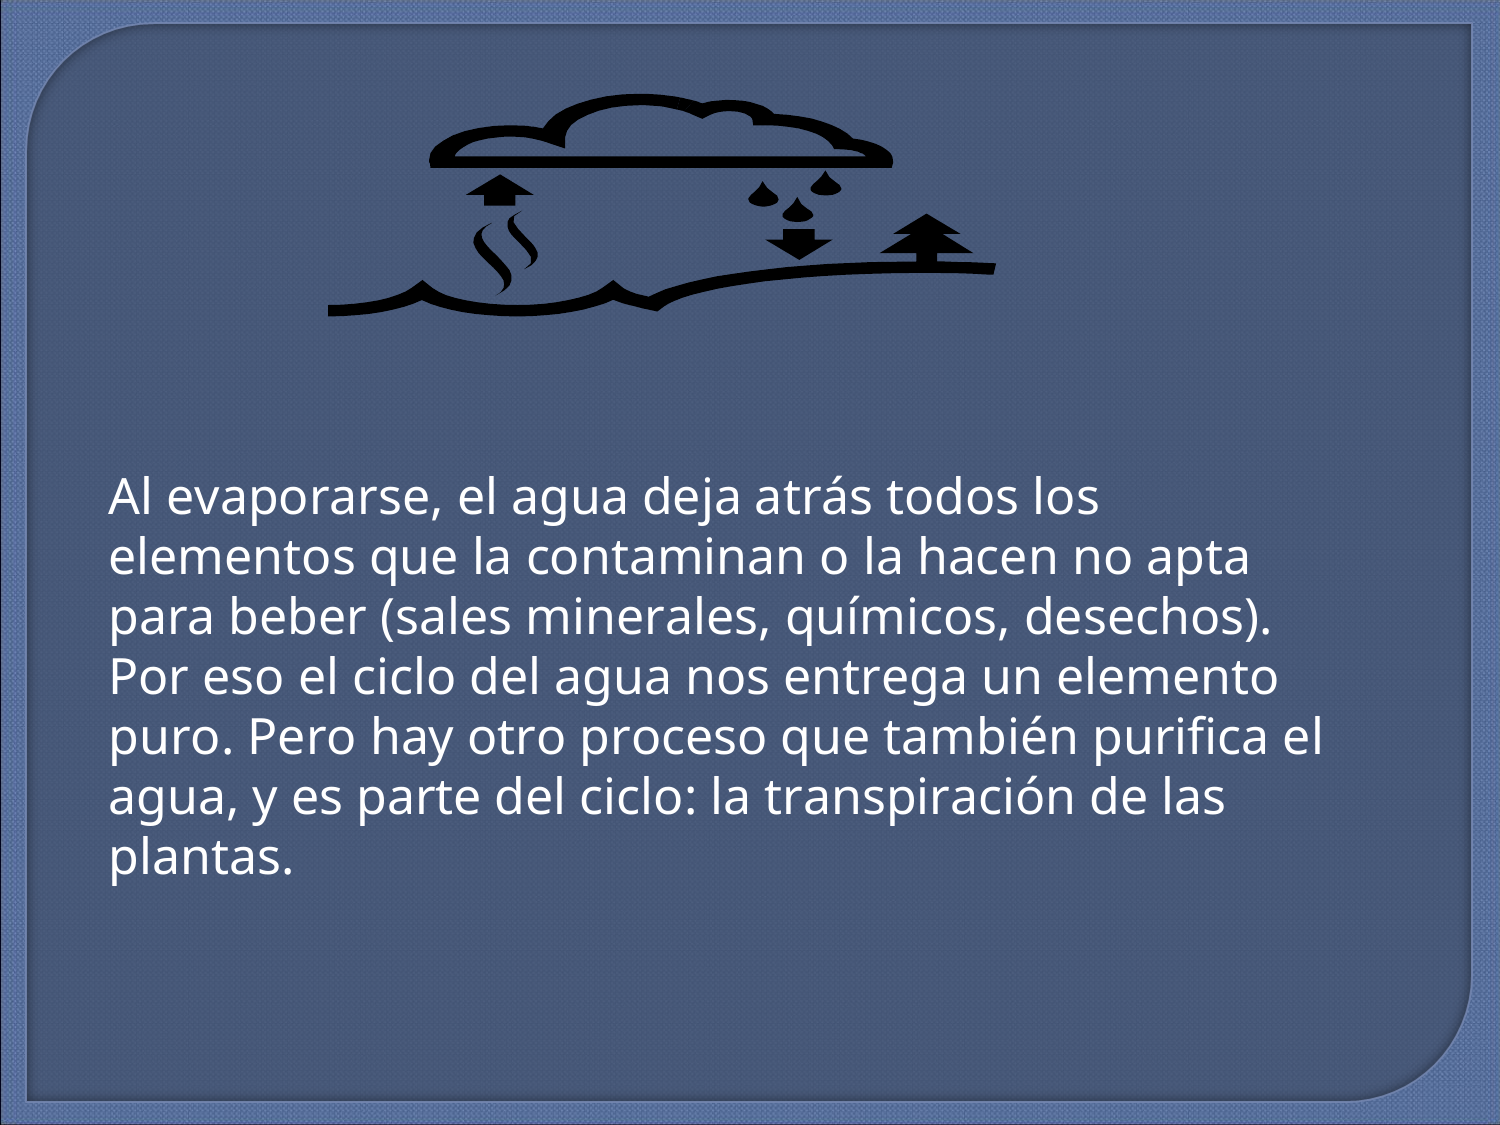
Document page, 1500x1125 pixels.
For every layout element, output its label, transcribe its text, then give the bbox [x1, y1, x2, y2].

text_box Al evaporarse, el agua deja atrás todos los elementos que la contaminan o la hacen no apta para beber (sales minerales, químicos, desechos). Por eso el ciclo del agua nos entrega un elemento puro. Pero hay otro proceso que también purifica el agua, y es parte del ciclo: la transpiración de las plantas. [93, 456, 1348, 953]
picture [0, 0, 1500, 1125]
